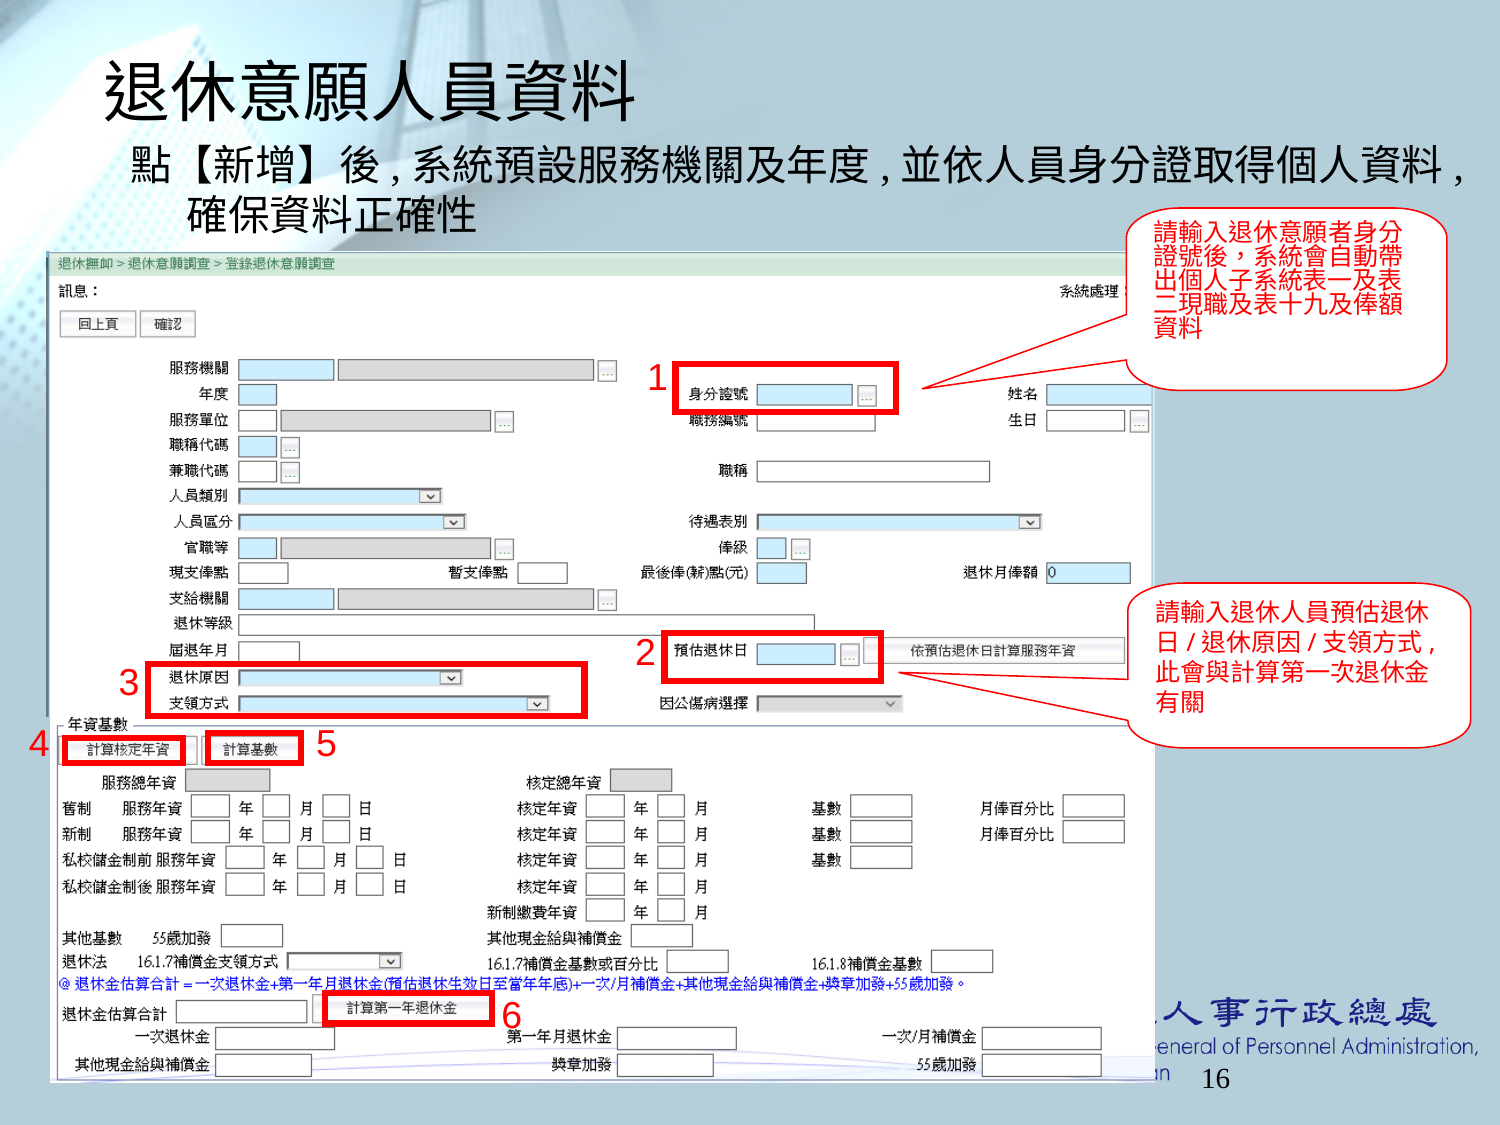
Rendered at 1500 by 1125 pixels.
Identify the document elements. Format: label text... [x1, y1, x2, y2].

text_box 6 [486, 991, 538, 1053]
text_box 請輸入退休意願者身分證號後，系統會自動帶出個人子系統表一及表二現職及表十九及俸額資料 [922, 207, 1447, 391]
picture [46, 251, 1155, 1083]
text_box 2 [614, 629, 677, 681]
text_box 1 [622, 353, 693, 406]
text_box 4 [13, 720, 65, 781]
text_box 5 [301, 720, 353, 781]
title 退休意願人員資料 [88, 31, 1400, 130]
text_box 請輸入退休人員預估退休日/退休原因/支領方式,此會與計算第一次退休金有關 [898, 582, 1471, 748]
text_box 3 [93, 659, 165, 712]
list 點【新增】後,系統預設服務機關及年度,並依人員身分證取得個人資料,確保資料正確性 [58, 130, 1495, 268]
text_box [1185, 1058, 1499, 1125]
picture [68, 741, 180, 760]
